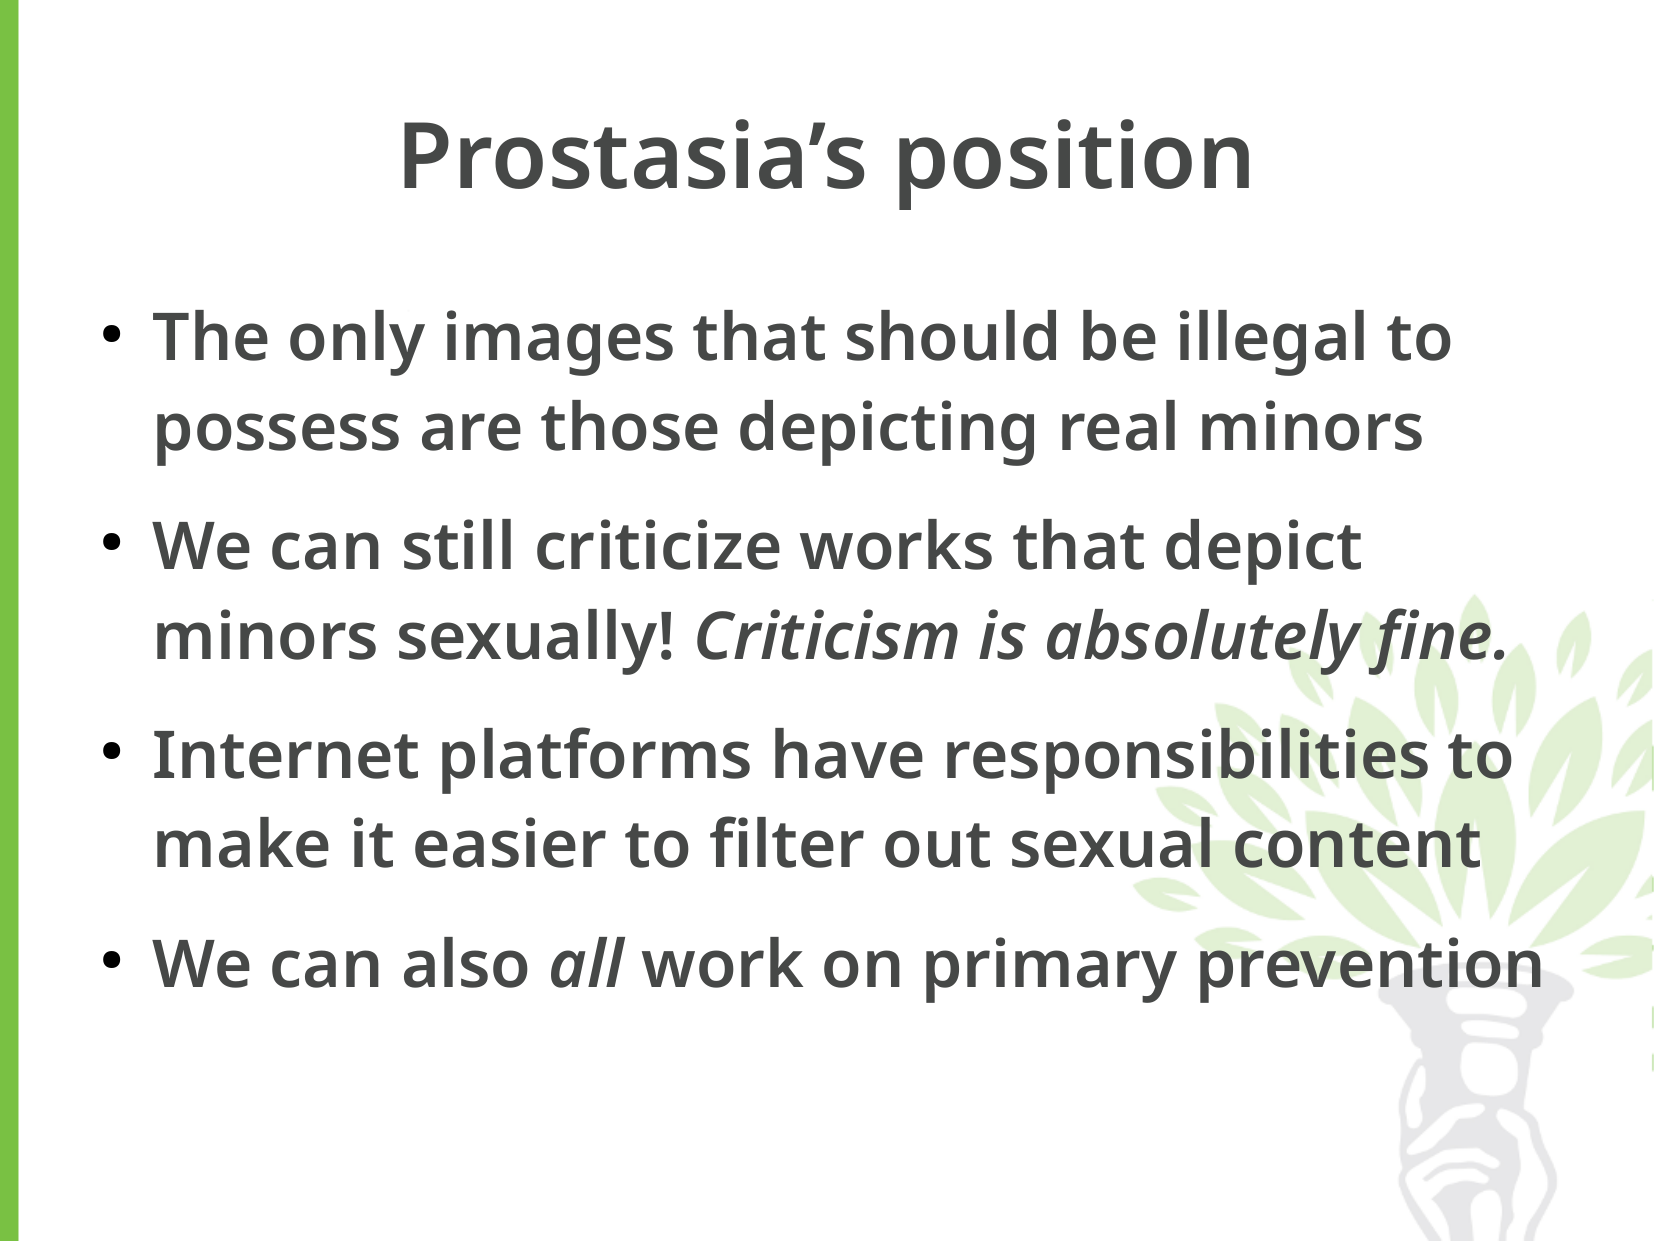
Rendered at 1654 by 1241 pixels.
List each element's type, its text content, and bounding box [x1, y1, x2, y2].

title Prostasia’s position [82, 49, 1571, 257]
picture [0, 0, 1654, 1241]
list The only images that should be illegal to possess are those depicting real minors We can still criticize works that depict minors sexually! Criticism is absolutely fine. Internet platforms have responsibilities to make it easier to filter out sexual content We can also all work on primary prevention [82, 290, 1571, 1010]
